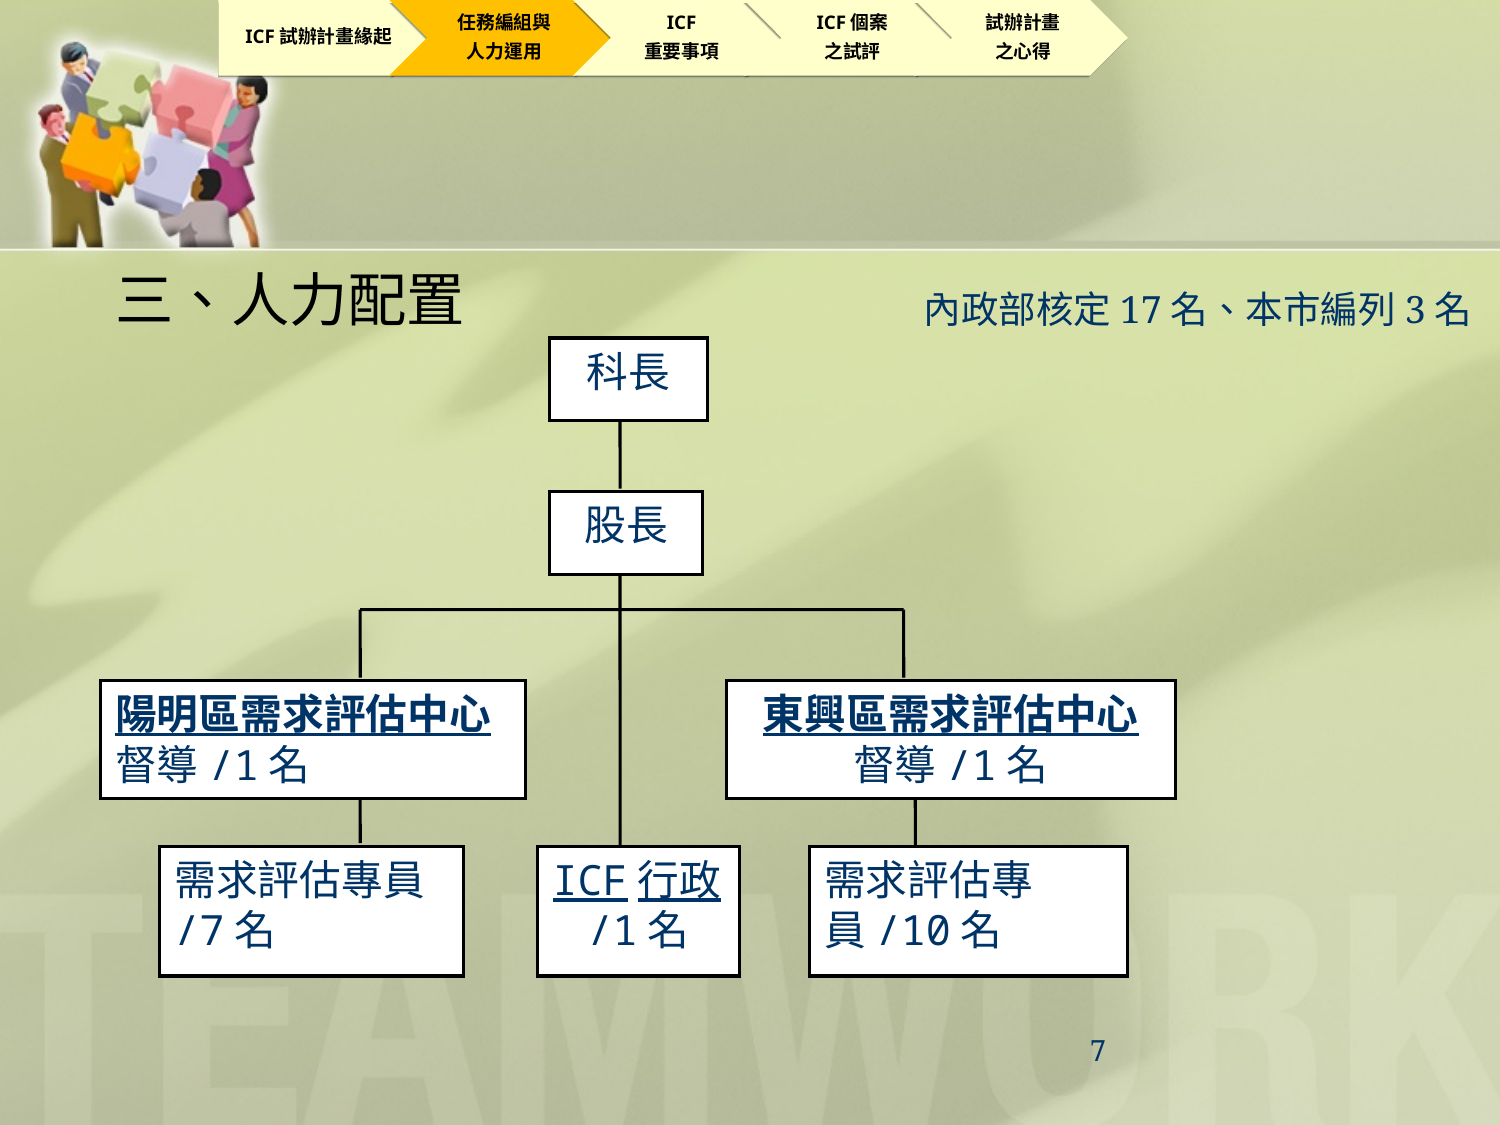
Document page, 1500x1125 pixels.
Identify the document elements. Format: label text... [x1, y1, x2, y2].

text_box ICF行政/1名 [537, 846, 740, 977]
text_box ICF試辦計畫緣起 [218, 0, 426, 76]
text_box 內政部核定17名、本市編列3名 [908, 279, 1487, 339]
text_box [1074, 1024, 1426, 1103]
text_box 東興區需求評估中心 督導/1名 [726, 680, 1176, 799]
text_box ICF個案 之試評 [743, 0, 951, 76]
text_box 陽明區需求評估中心督導/1名 [100, 680, 526, 799]
text_box 科長 [549, 338, 708, 421]
text_box 三、人力配置 [100, 255, 1046, 342]
text_box ICF 重要事項 [573, 0, 780, 76]
text_box 股長 [549, 491, 703, 575]
text_box 需求評估專員/10名 [809, 846, 1128, 977]
text_box 試辦計畫 之心得 [914, 0, 1128, 76]
text_box 任務編組與 人力運用 [389, 0, 610, 76]
text_box 需求評估專員/7名 [159, 846, 464, 977]
